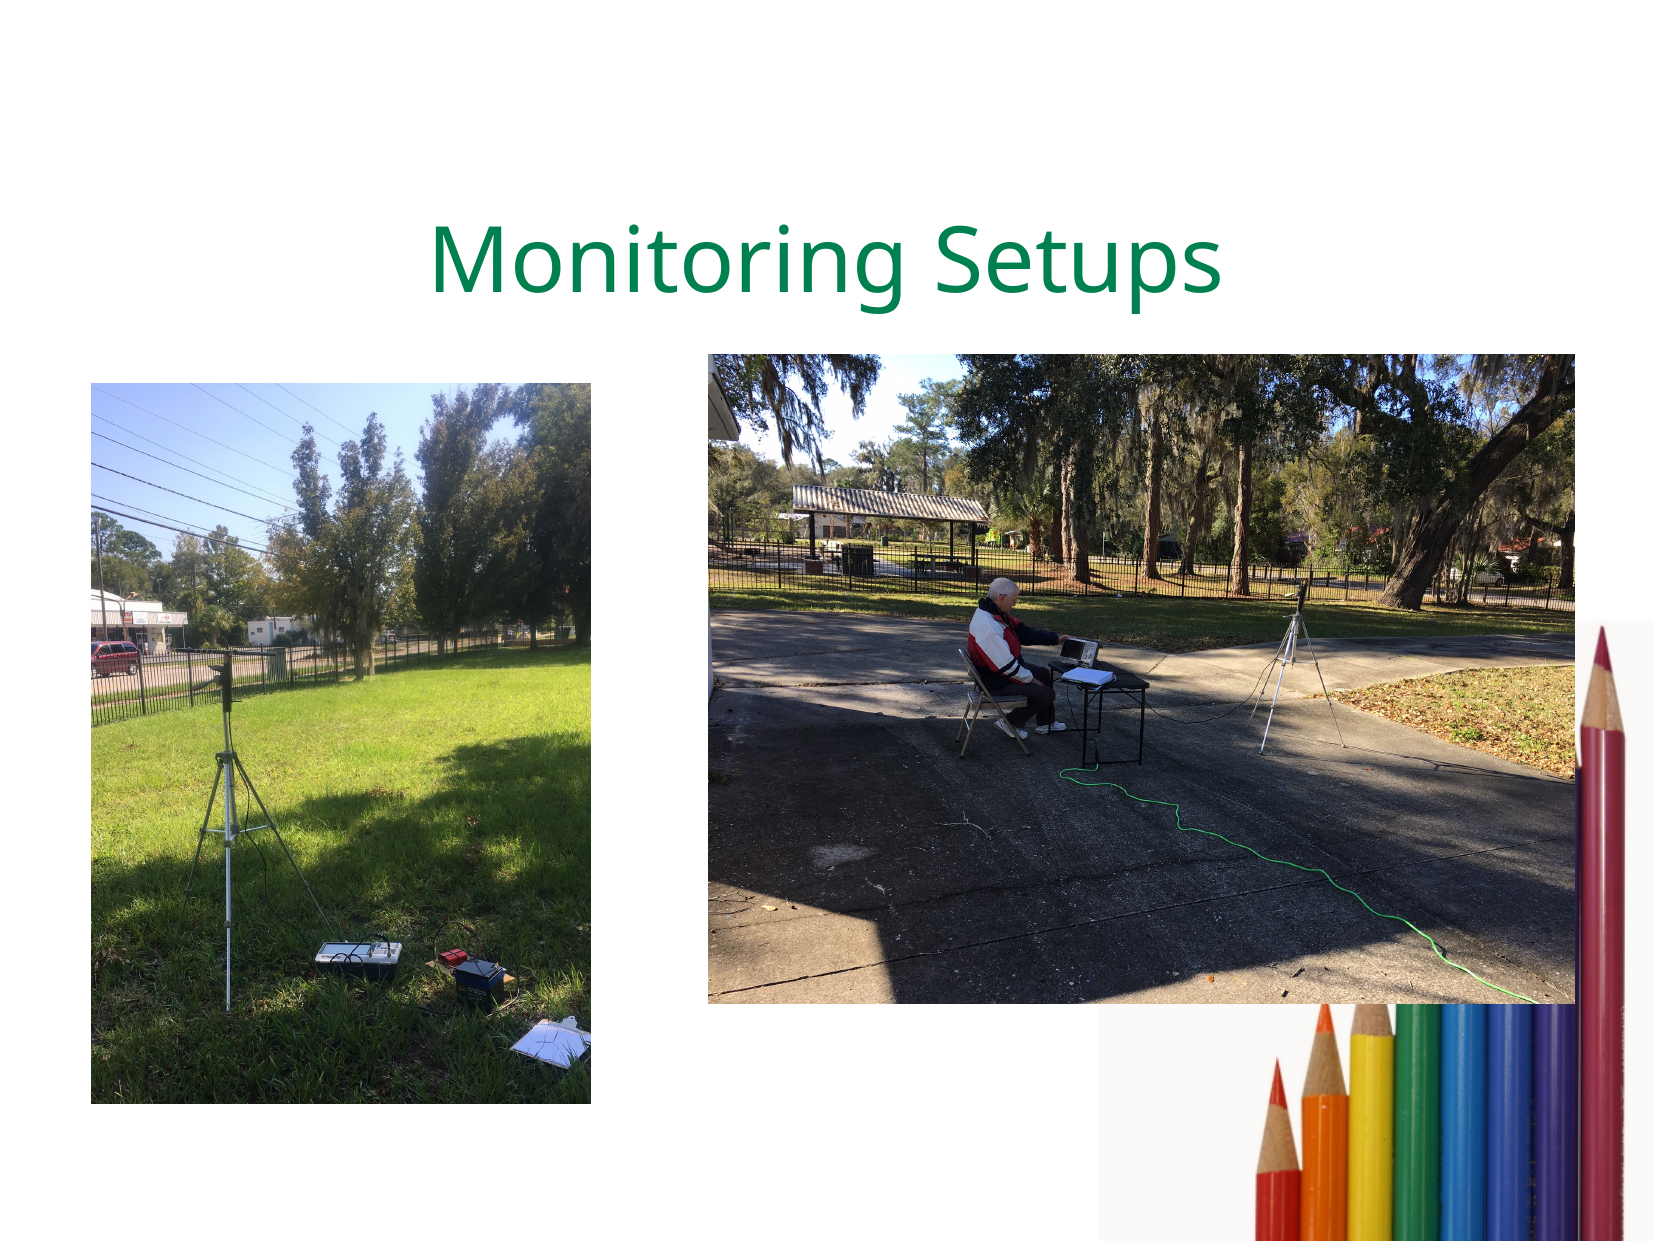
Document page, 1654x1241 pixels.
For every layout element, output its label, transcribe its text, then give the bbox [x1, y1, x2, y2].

title Monitoring Setups [147, 153, 1506, 361]
picture [0, 0, 1654, 1241]
